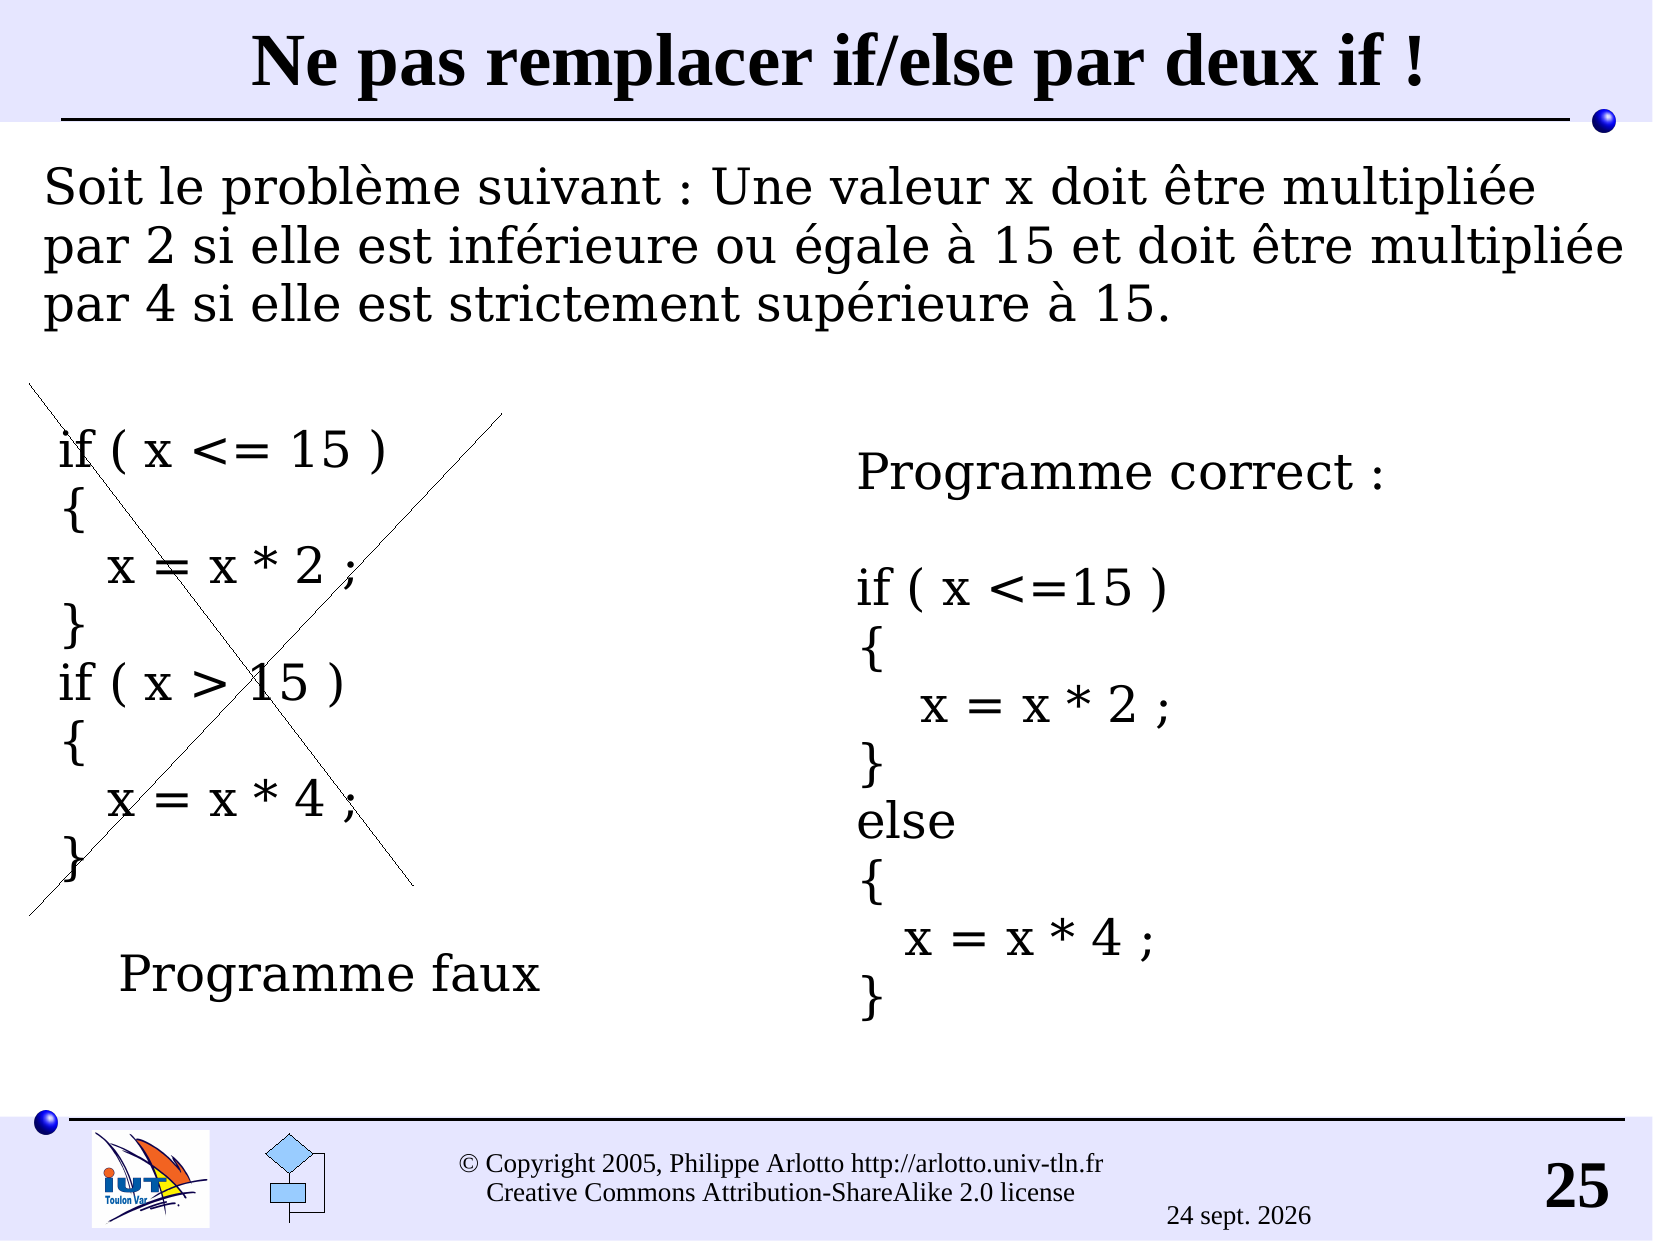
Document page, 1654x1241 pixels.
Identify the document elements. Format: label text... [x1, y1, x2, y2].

text_box Programme correct : if ( x <=15 ) { x = x * 2 ; } else { x = x * 4 ; } [856, 442, 1477, 1026]
text_box Soit le problème suivant : Une valeur x doit être multipliée par 2 si elle est inférieure ou égale à 15 et doit être multipliée par 4 si elle est strictement supérieure à 15. [43, 158, 1627, 392]
title Ne pas remplacer if/else par deux if ! [95, 14, 1585, 107]
text_box if ( x <= 15 ) { x = x * 2 ; } if ( x > 15 ) { x = x * 4 ; } [59, 420, 591, 945]
text_box Programme faux [118, 944, 542, 1004]
